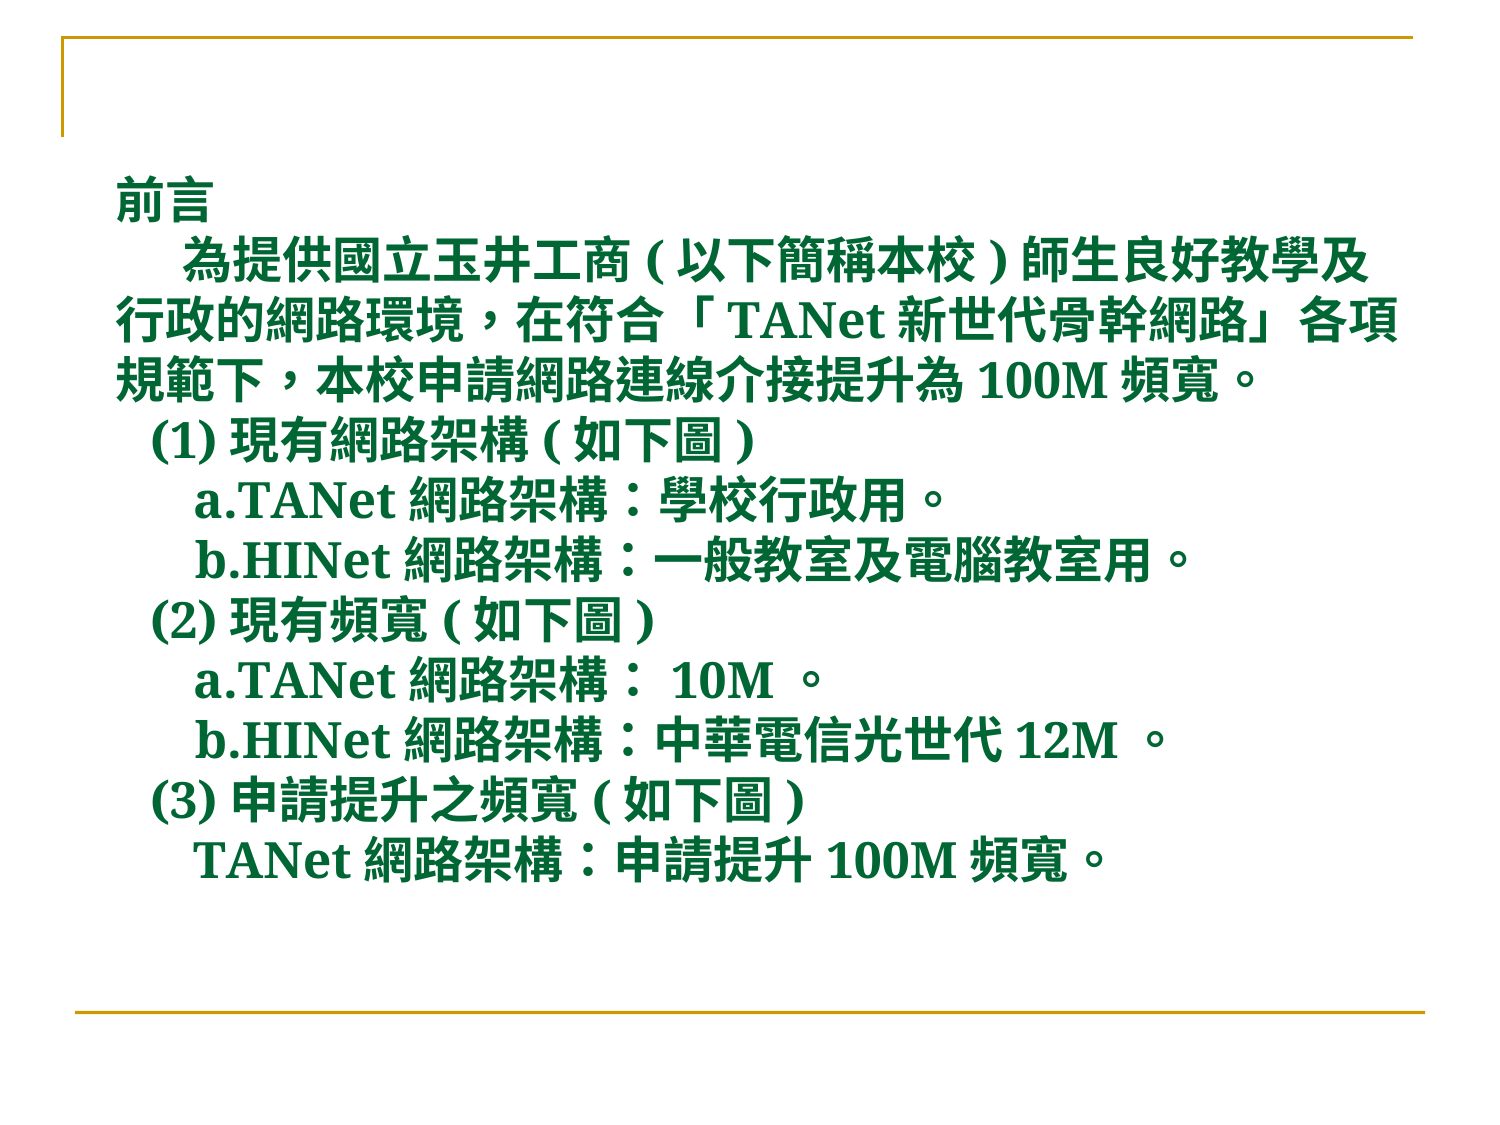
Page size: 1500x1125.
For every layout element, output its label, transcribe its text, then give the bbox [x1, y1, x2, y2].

title 前言 為提供國立玉井工商(以下簡稱本校)師生良好教學及 行政的網路環境，在符合「TANet新世代骨幹網路」各項 規範下，本校申請網路連線介接提升為100M頻寬。 (1)現有網路架構(如下圖) a.TANet網路架構：學校行政用。 b.HINet網路架構：一般教室及電腦教室用。 (2)現有頻寬(如下圖) a.TANet網路架構：10M。 b.HINet網路架構：中華電信光世代12M。 (3)申請提升之頻寬(如下圖) TANet網路架構：申請提升100M頻寬。 [100, 160, 1426, 965]
